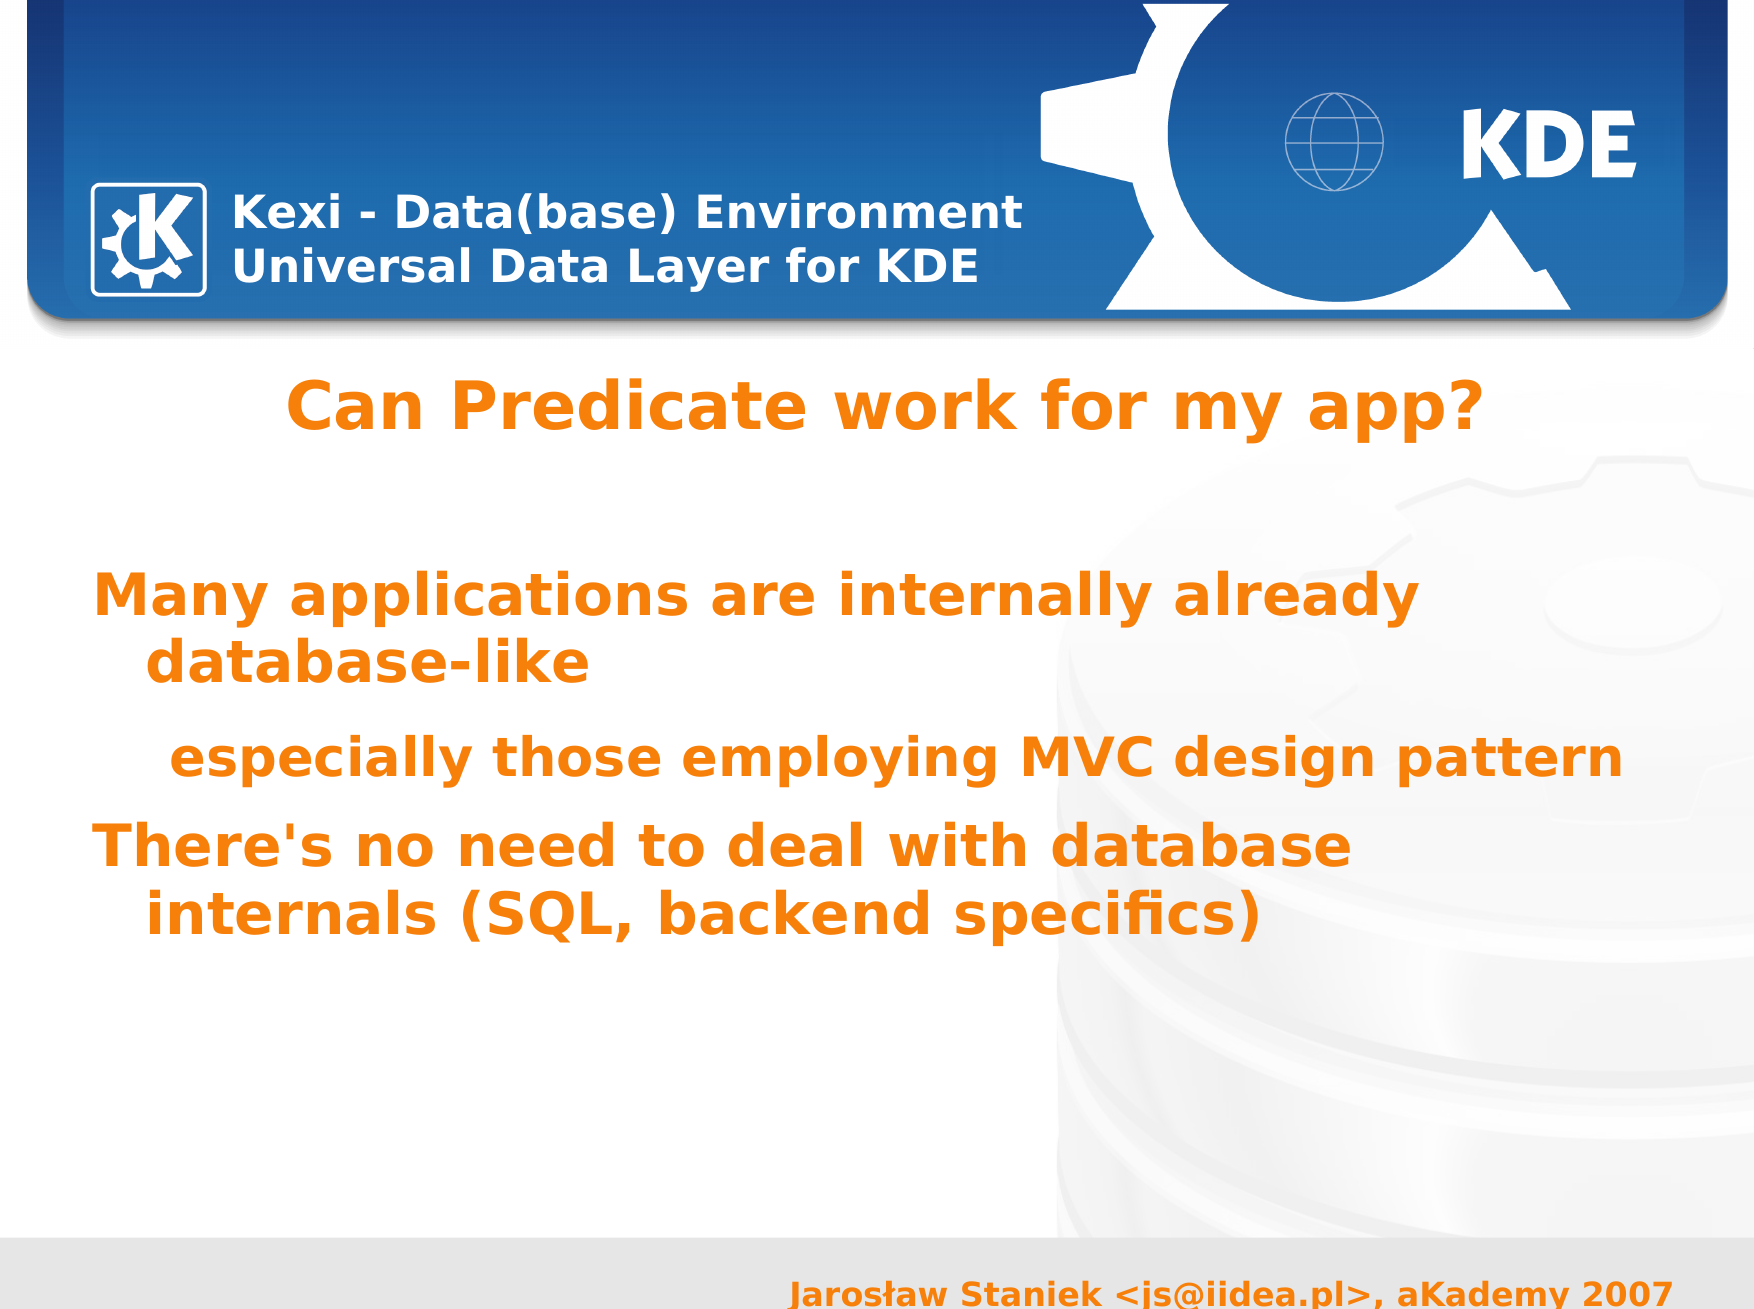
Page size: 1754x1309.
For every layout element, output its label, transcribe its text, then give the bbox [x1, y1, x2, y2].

picture [0, 0, 1754, 349]
title Can Predicate work for my app? [41, 369, 1731, 445]
list Many applications are internally already database-like especially those employing MVC design pattern There's no need to deal with database internals (SQL, backend specifics) [75, 561, 1654, 1163]
